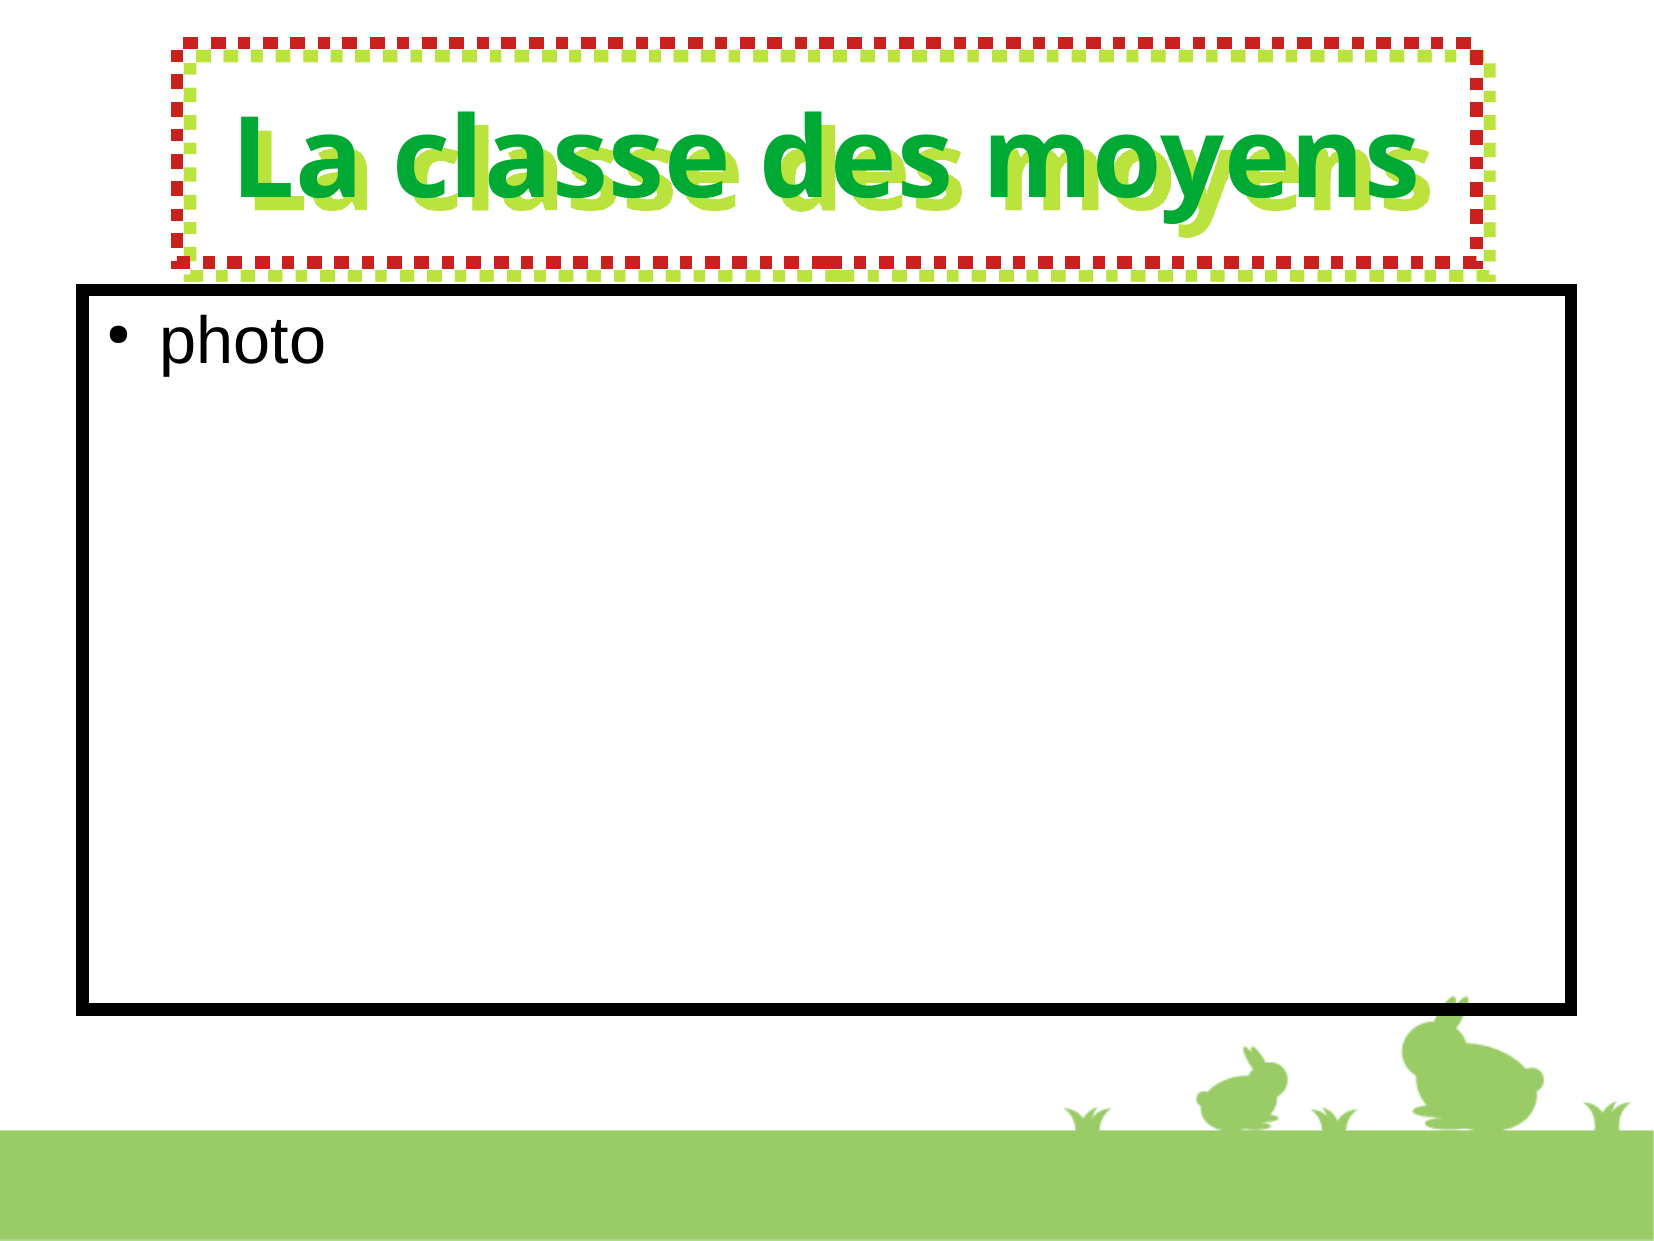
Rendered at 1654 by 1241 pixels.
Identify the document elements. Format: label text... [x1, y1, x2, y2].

title La classe des moyens [177, 43, 1477, 263]
list photo [82, 290, 1571, 1010]
picture [0, 0, 1654, 1241]
